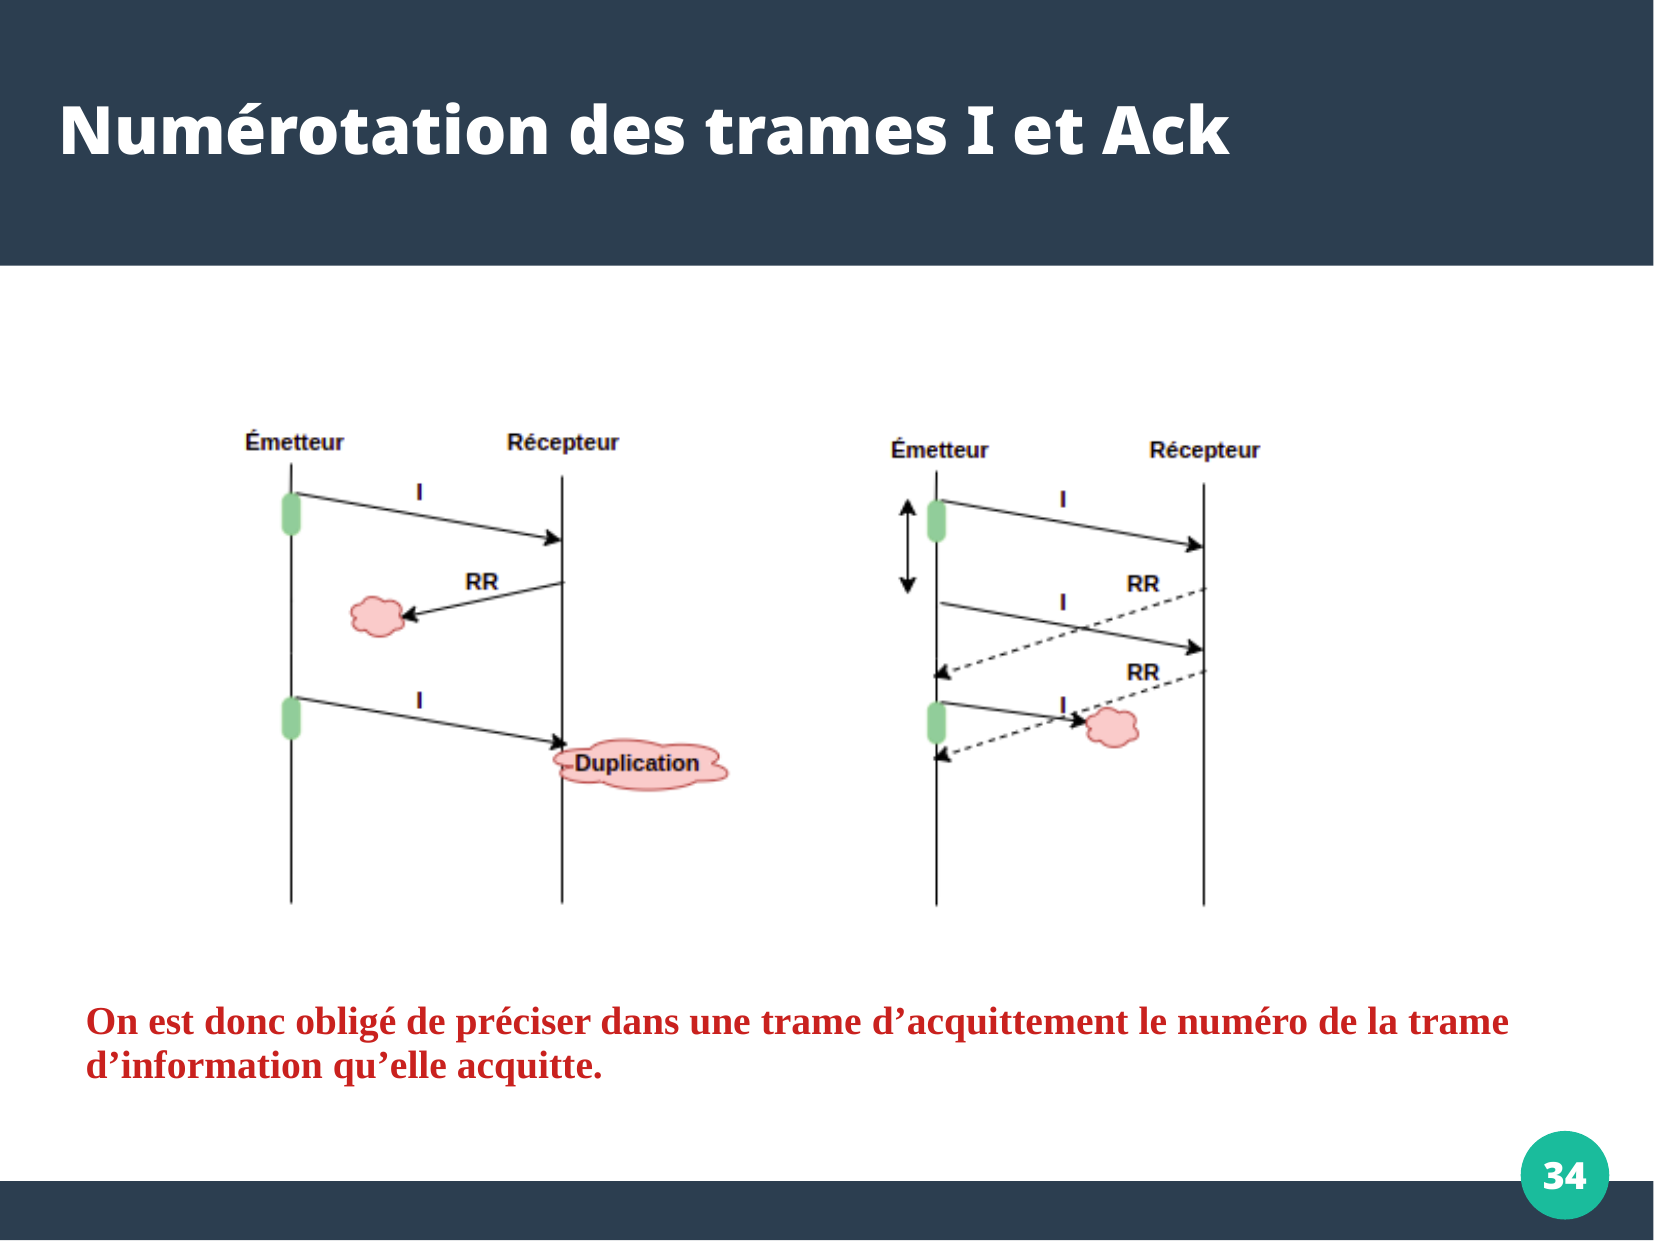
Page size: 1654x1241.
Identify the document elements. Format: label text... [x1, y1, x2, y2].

title Numérotation des trames I et Ack [59, 49, 1595, 207]
picture [862, 411, 1335, 934]
picture [222, 409, 745, 934]
text_box On est donc obligé de préciser dans une trame d’acquittement le numéro de la trame d’information qu’elle acquitte. [70, 992, 1526, 1095]
